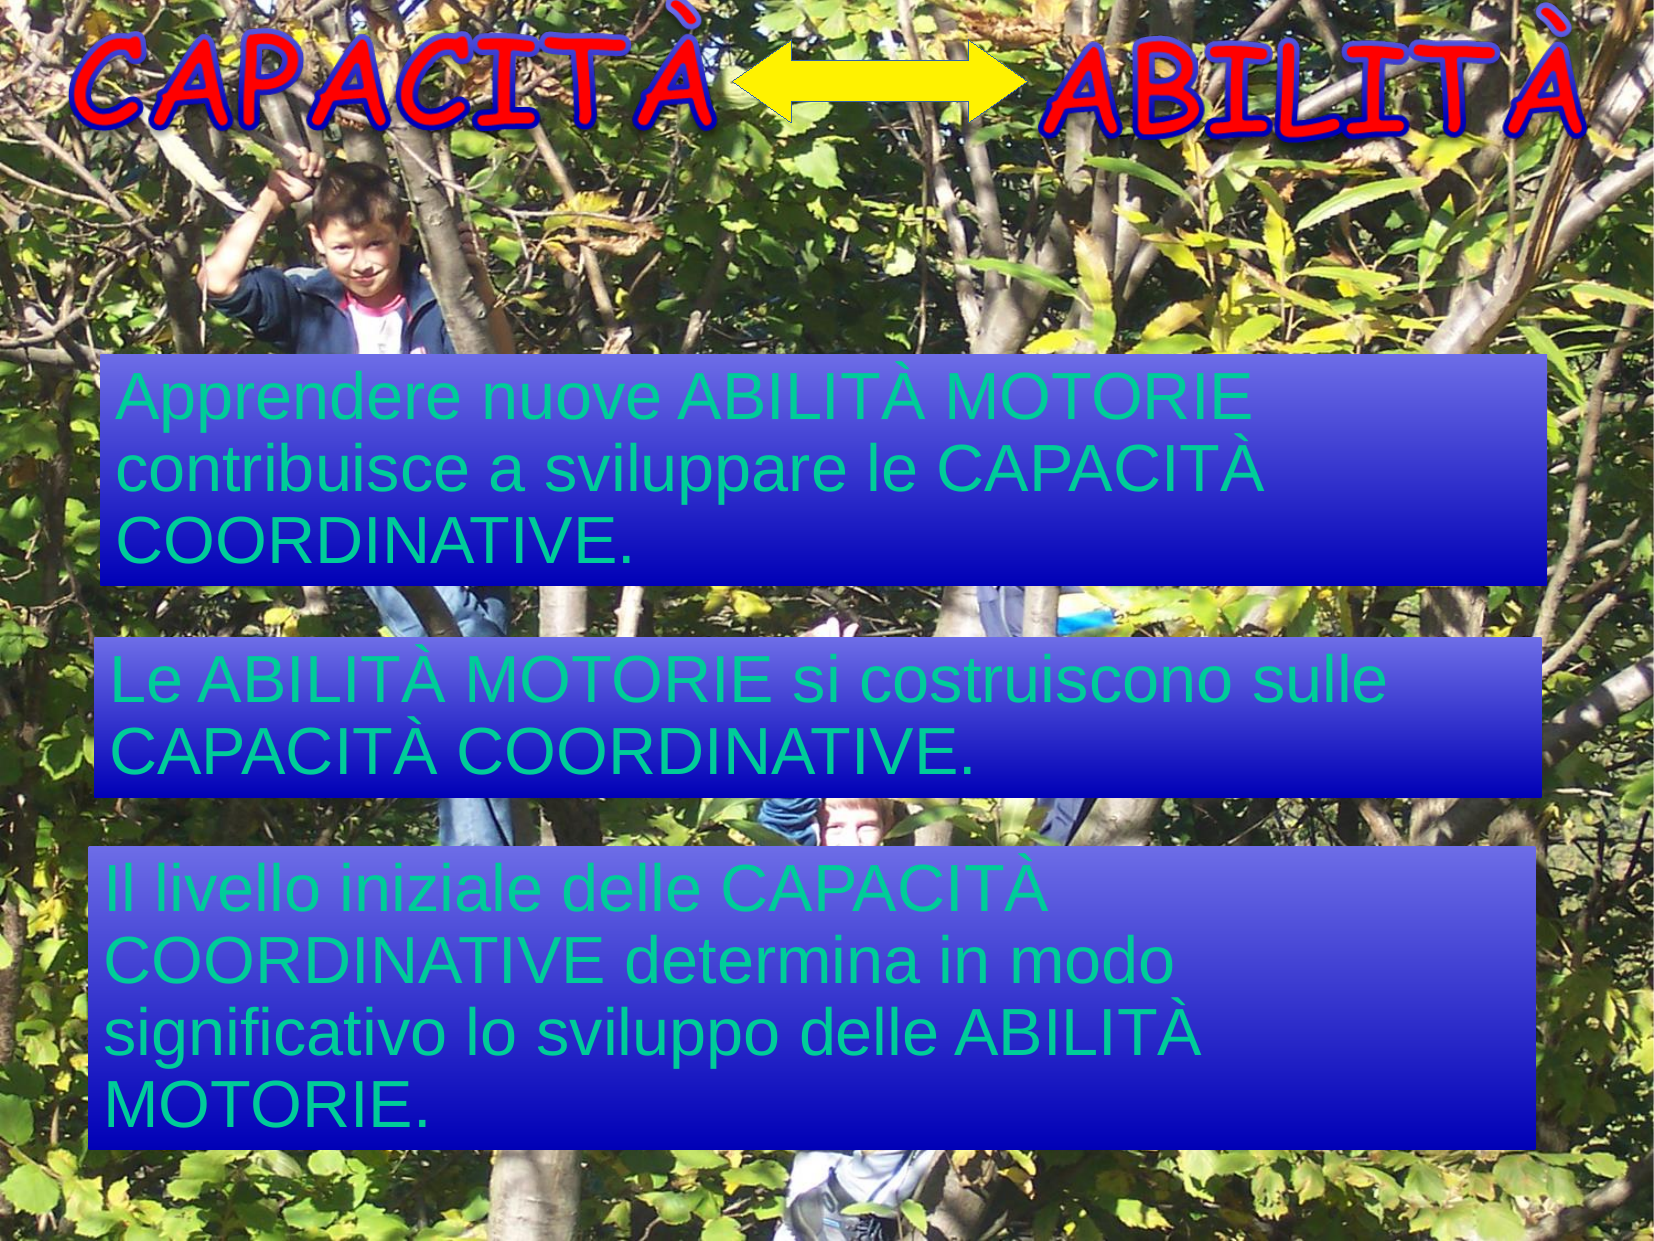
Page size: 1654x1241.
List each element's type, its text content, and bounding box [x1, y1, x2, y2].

text_box Le ABILITÀ MOTORIE si costruiscono sulle CAPACITÀ COORDINATIVE. [94, 637, 1542, 798]
picture [0, 0, 1654, 1241]
text_box [732, 39, 1028, 123]
text_box Apprendere nuove ABILITÀ MOTORIE contribuisce a sviluppare le CAPACITÀ COORDINATIVE. [100, 354, 1548, 586]
text_box Il livello iniziale delle CAPACITÀ COORDINATIVE determina in modo significativo lo sviluppo delle ABILITÀ MOTORIE. [88, 846, 1536, 1150]
